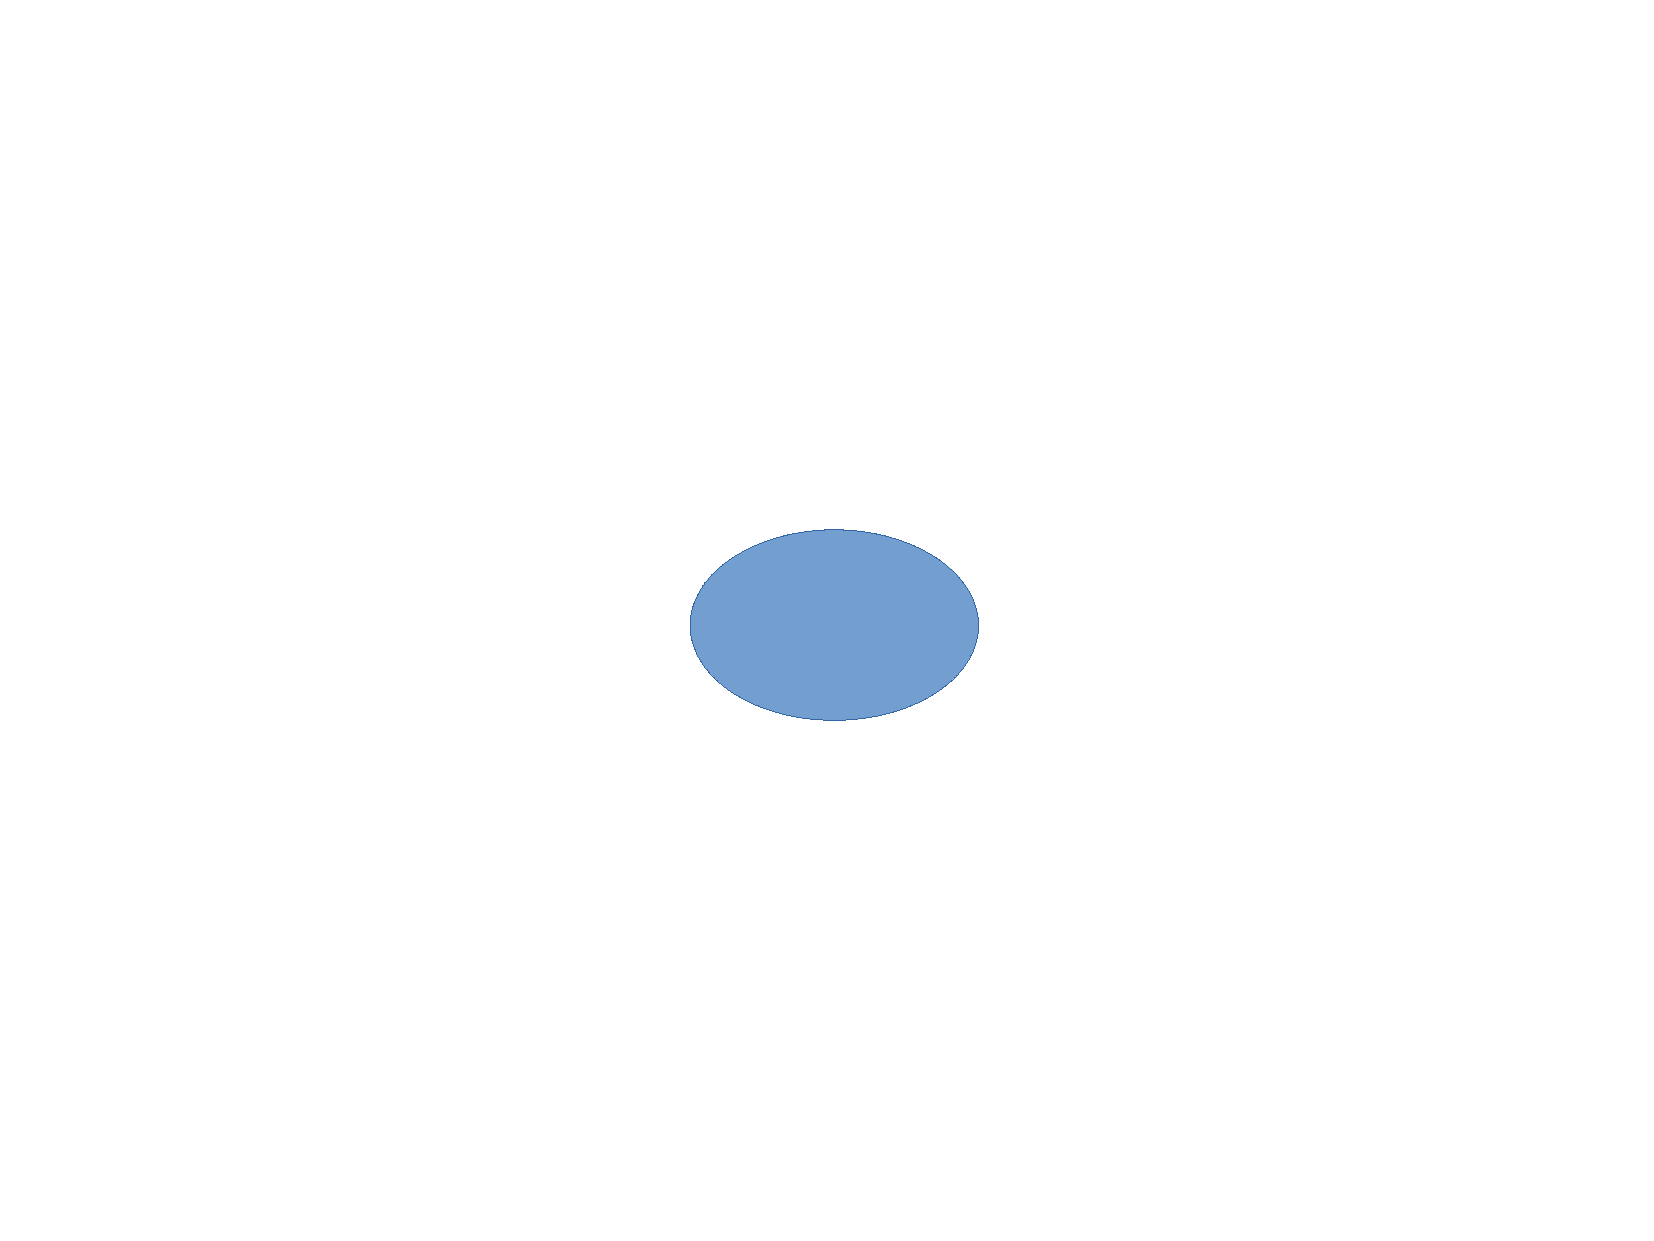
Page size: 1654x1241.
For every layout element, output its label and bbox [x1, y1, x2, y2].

text_box [690, 529, 979, 721]
